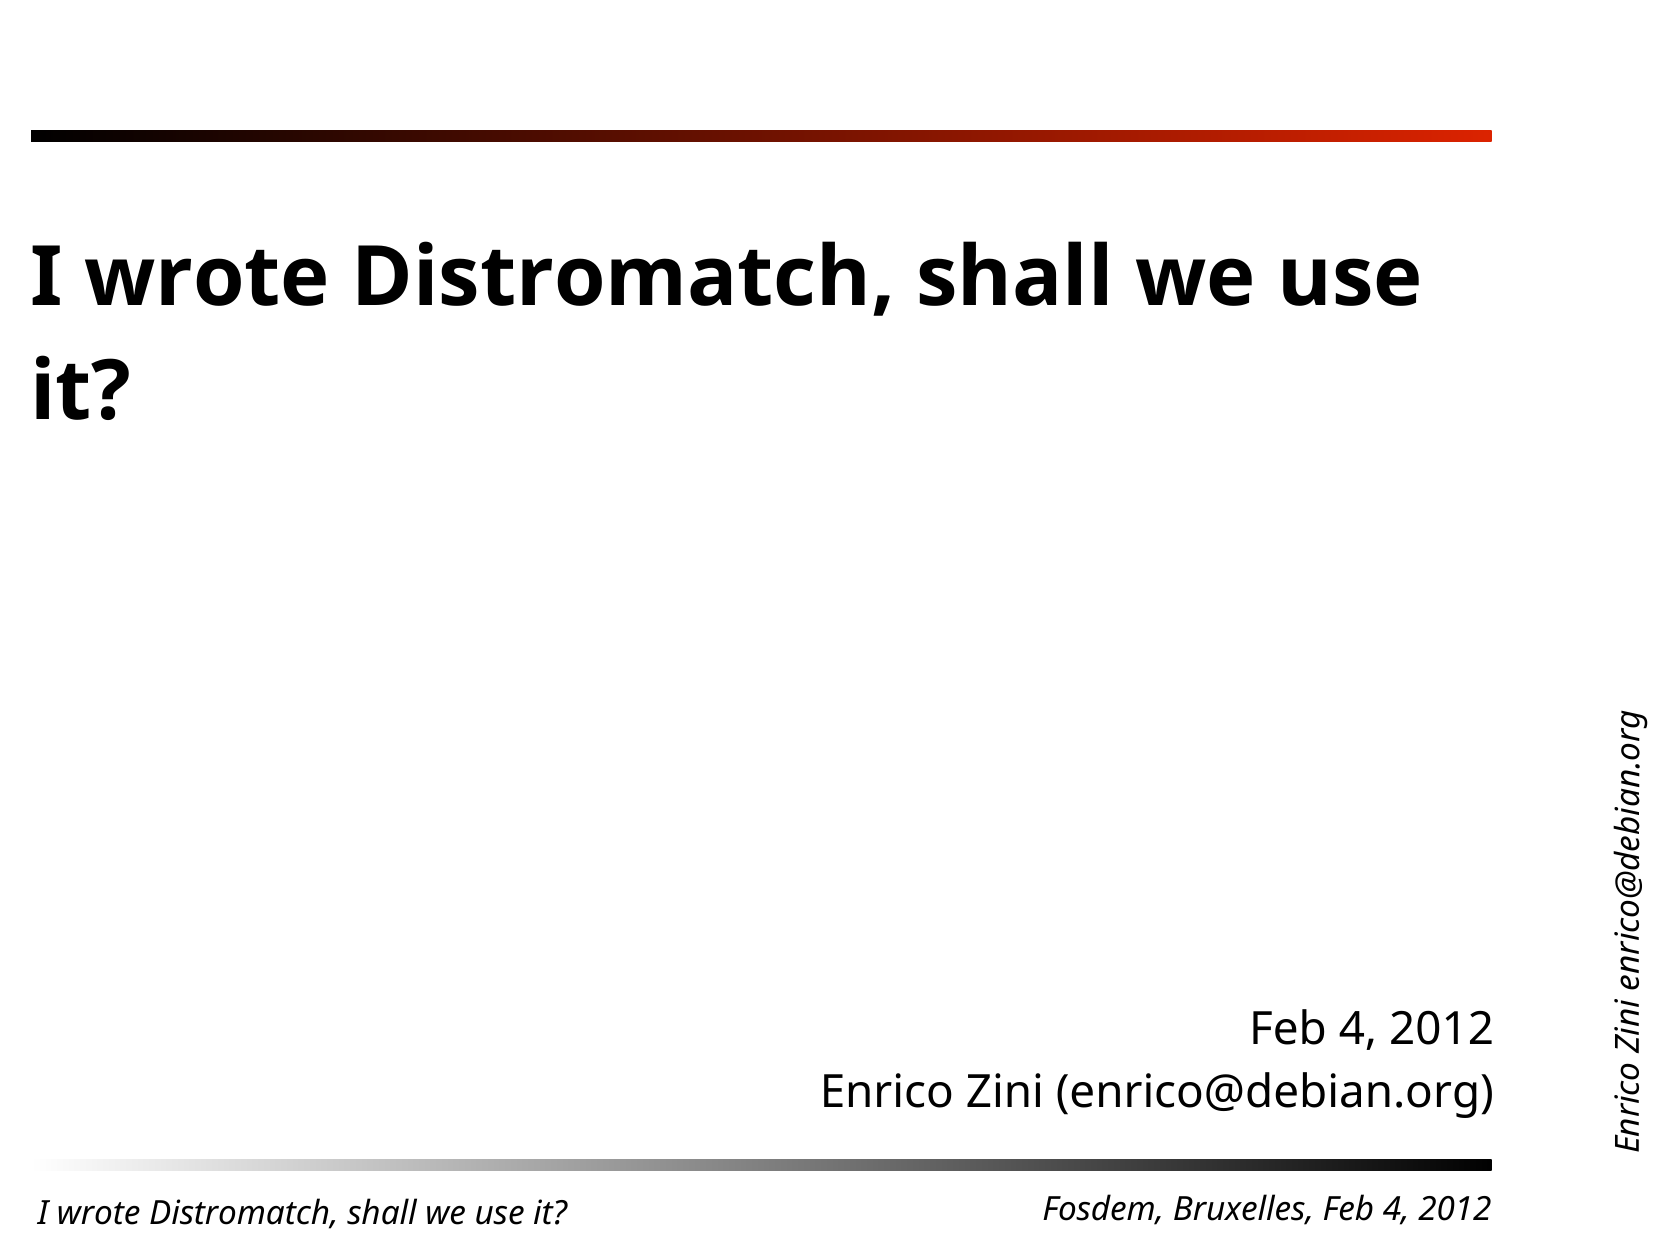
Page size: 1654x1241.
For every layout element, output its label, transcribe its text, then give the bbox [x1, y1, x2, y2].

text_box Feb 4, 2012 Enrico Zini (enrico@debian.org) [624, 933, 1495, 1154]
text_box I wrote Distromatch, shall we use it? [30, 216, 1495, 341]
